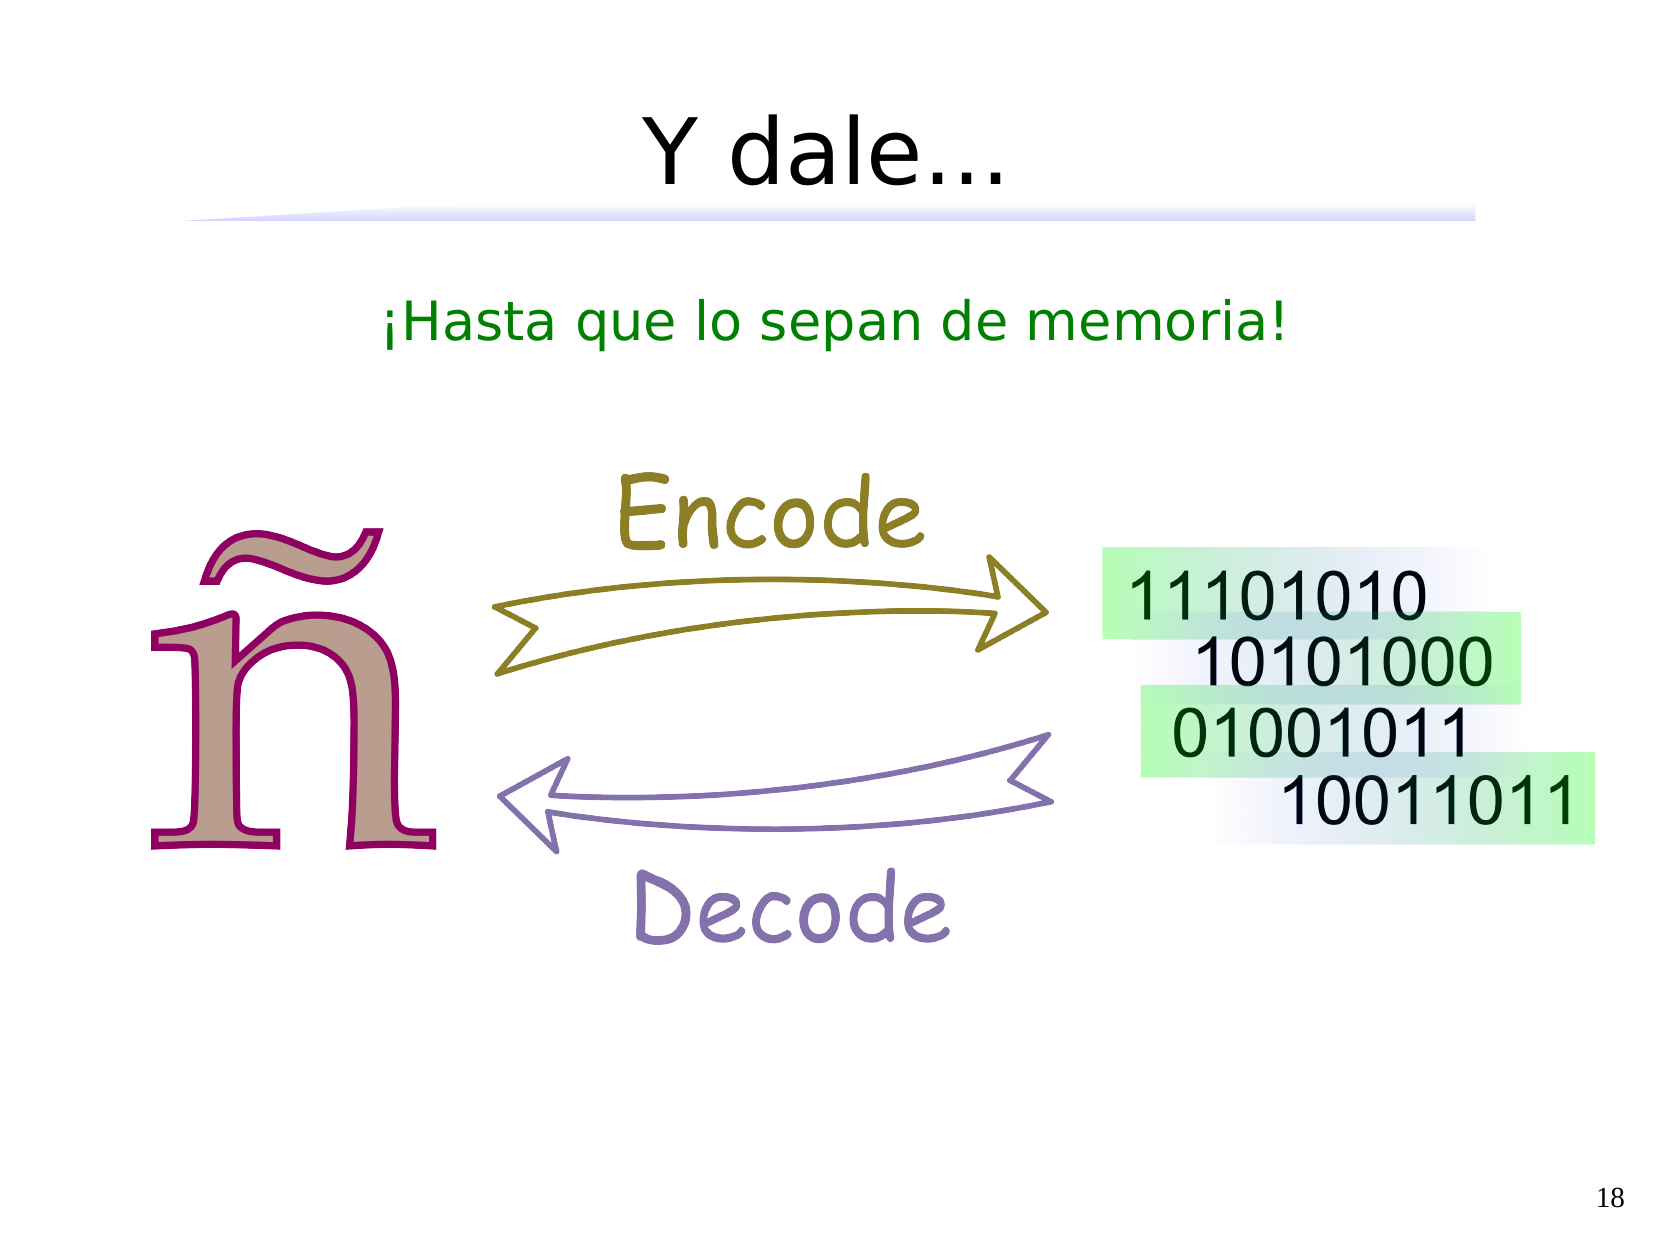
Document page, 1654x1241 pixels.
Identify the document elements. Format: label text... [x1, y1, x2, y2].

picture [151, 472, 1595, 945]
list ¡Hasta que lo sepan de memoria! [82, 290, 1571, 414]
title Y dale... [82, 49, 1571, 257]
